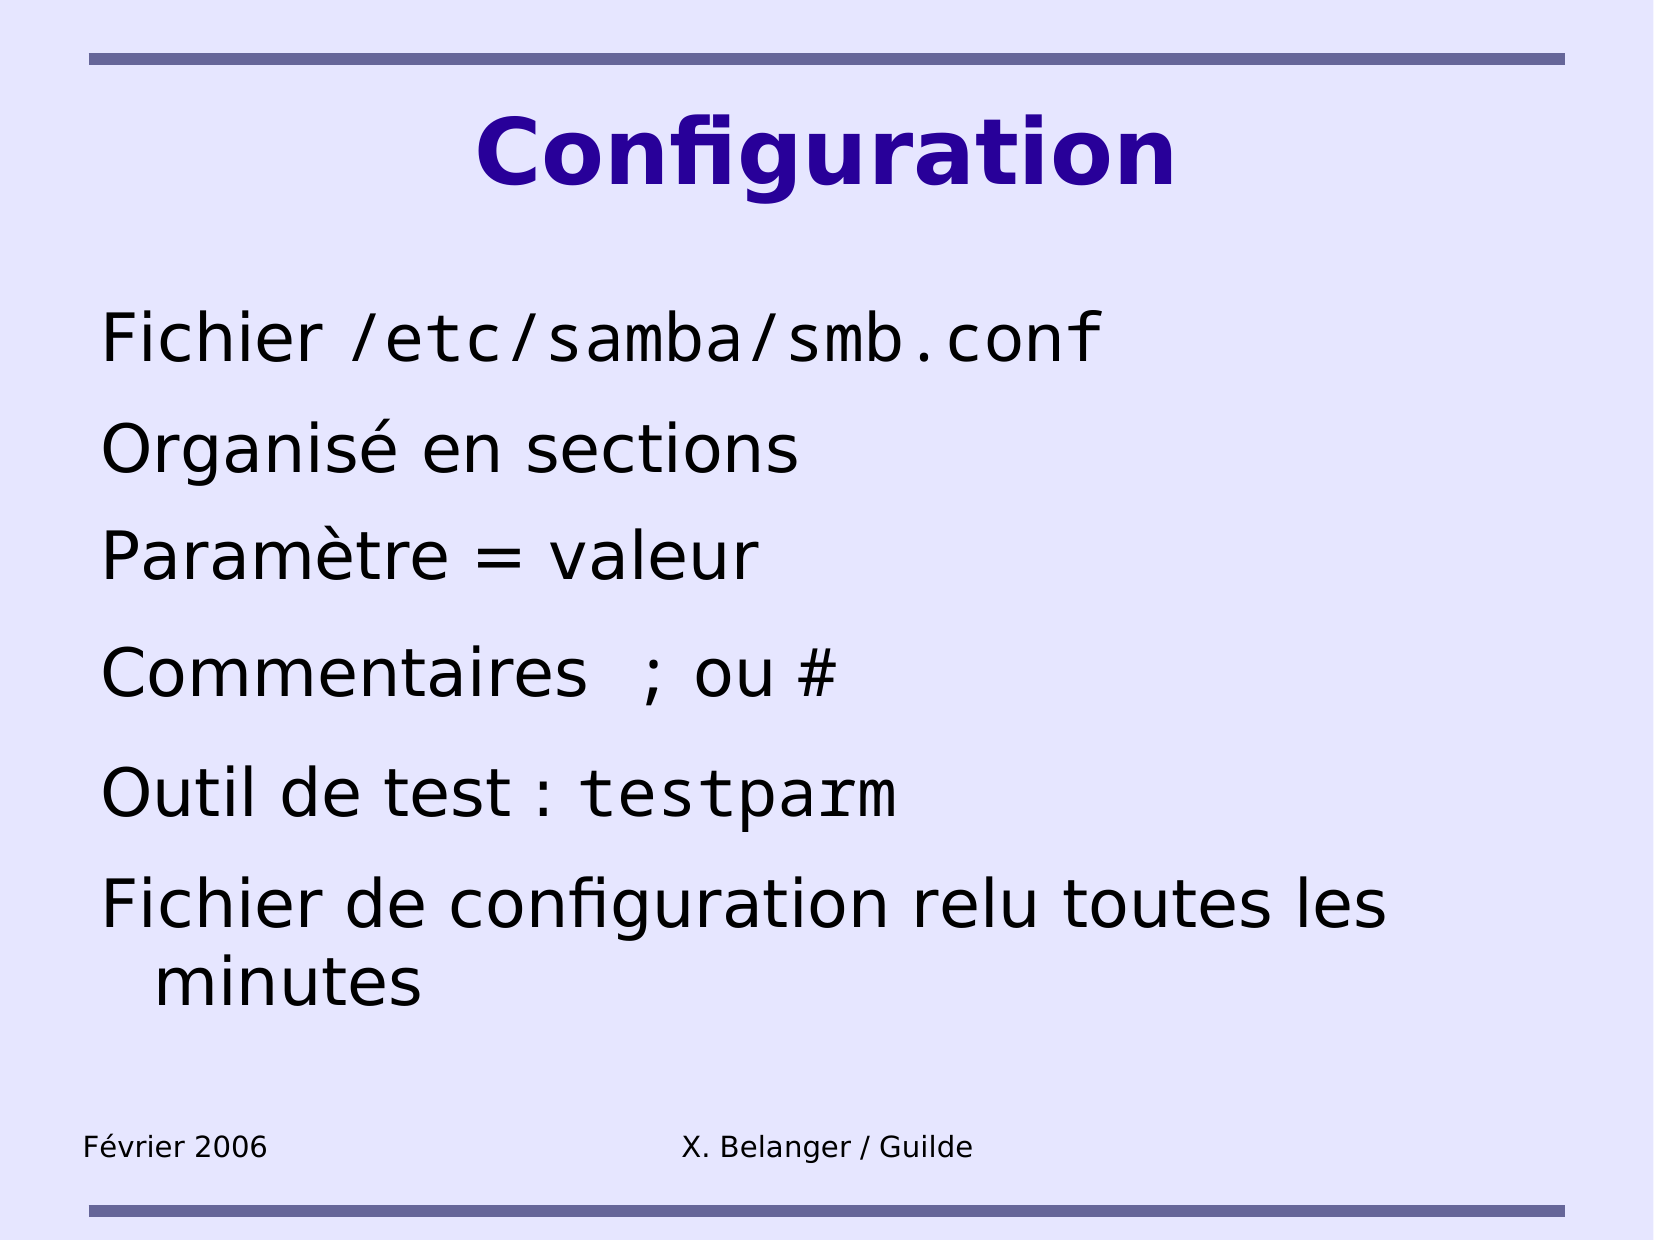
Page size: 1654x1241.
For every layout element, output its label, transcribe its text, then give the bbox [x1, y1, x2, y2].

list Fichier /etc/samba/smb.conf Organisé en sections Paramètre = valeur Commentaires ; ou # Outil de test : testparm Fichier de configuration relu toutes les minutes [82, 290, 1571, 1109]
title Configuration [82, 49, 1571, 257]
